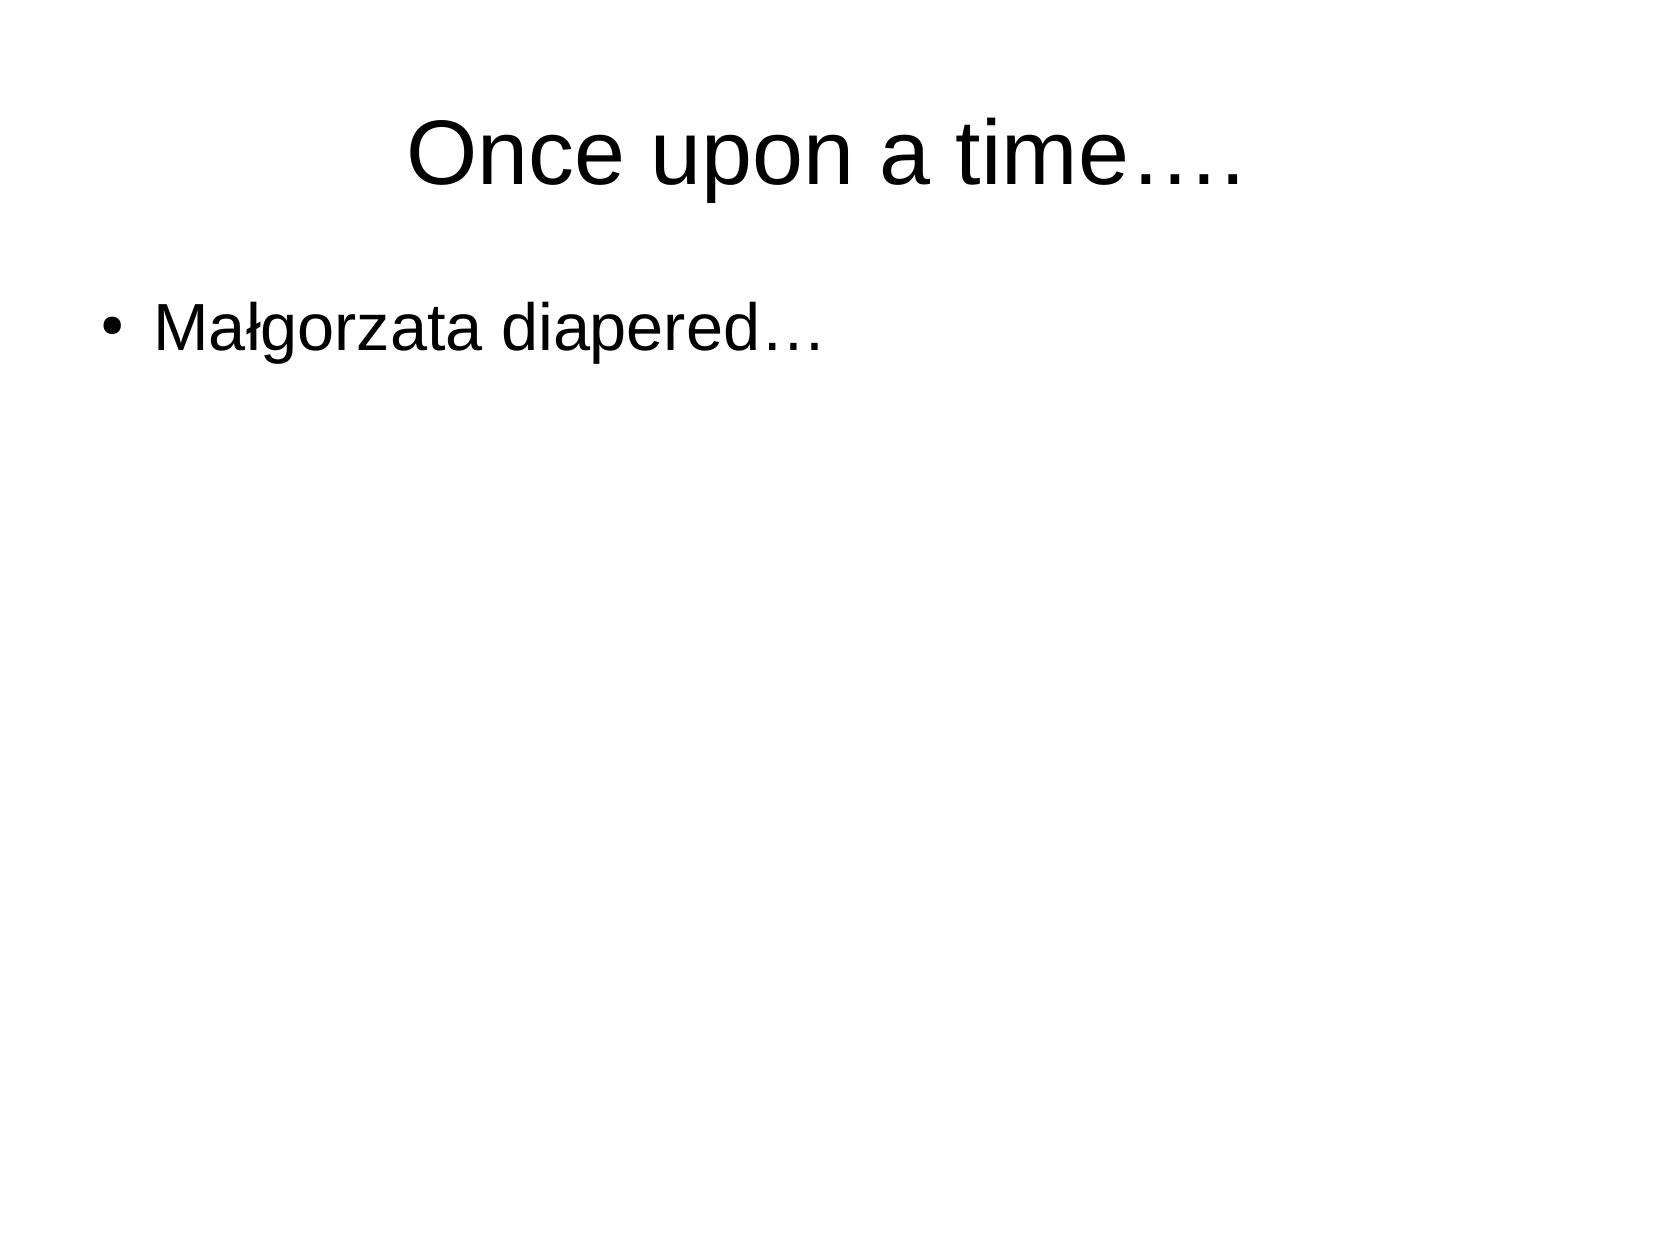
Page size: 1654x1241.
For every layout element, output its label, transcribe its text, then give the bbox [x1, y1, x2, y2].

list Małgorzata diapered… [82, 290, 1571, 1010]
title Once upon a time…. [82, 49, 1571, 257]
